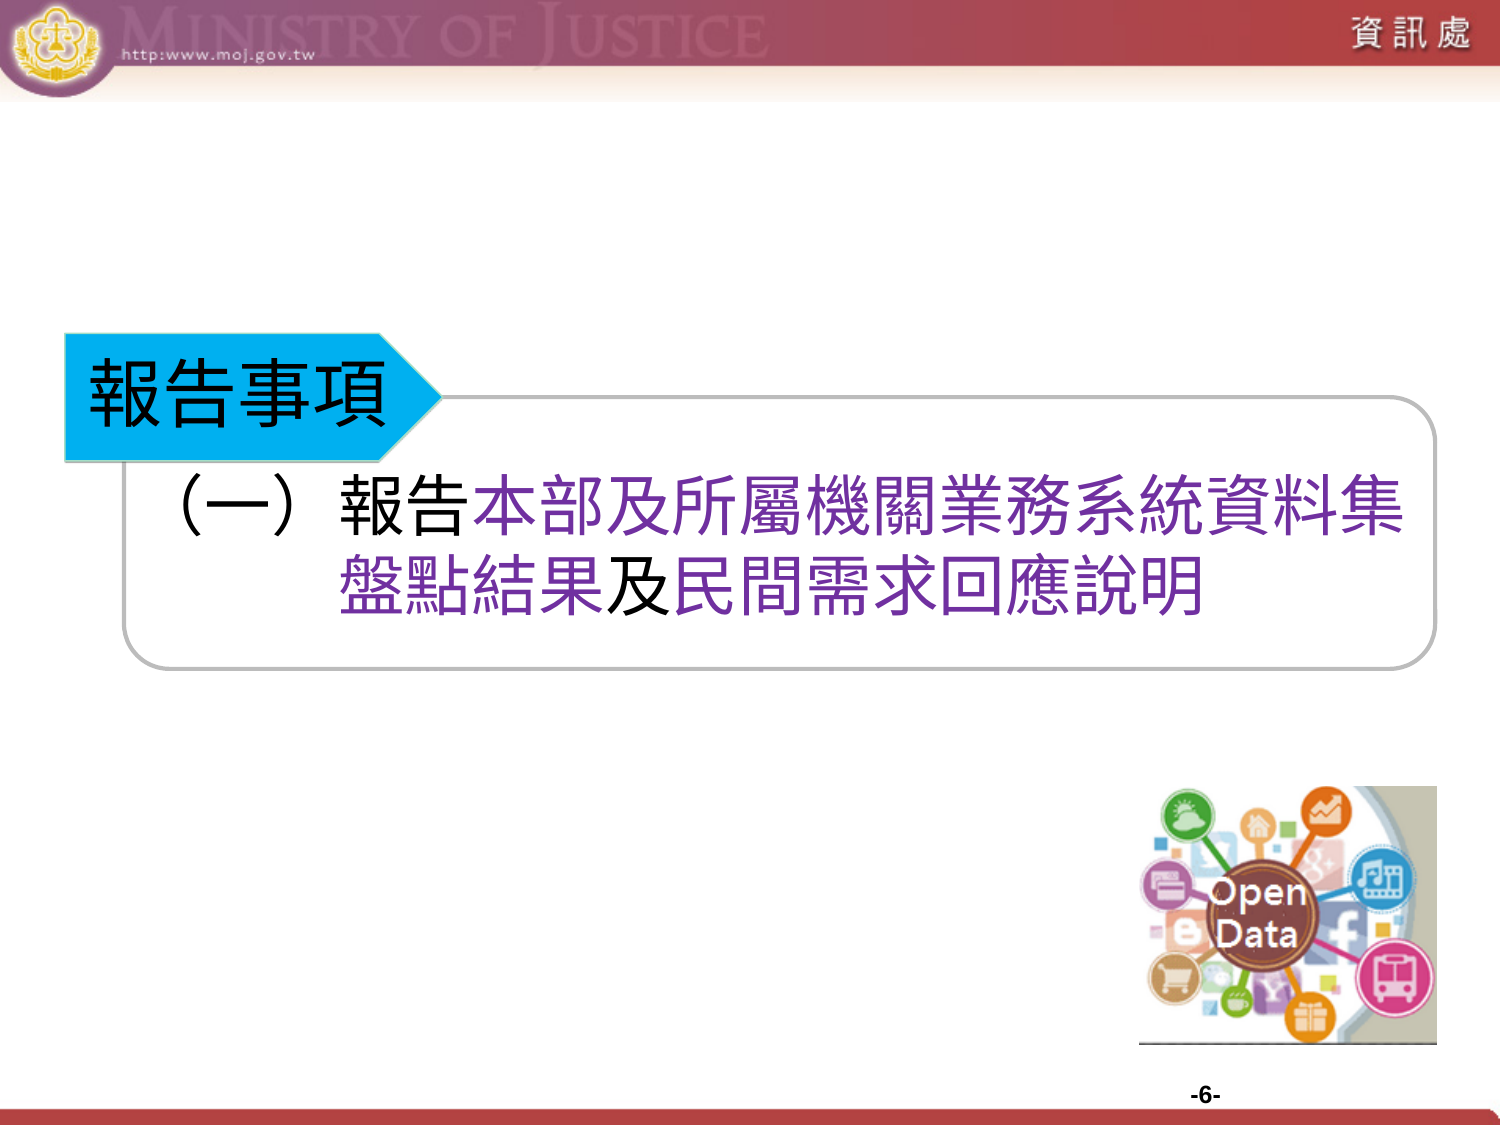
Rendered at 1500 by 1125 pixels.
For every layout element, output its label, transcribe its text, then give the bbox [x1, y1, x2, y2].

text_box （一）報告本部及所屬機關業務系統資料集 盤點結果及民間需求回應說明 [122, 456, 1433, 633]
text_box [125, 397, 1436, 669]
text_box 報告事項 [64, 333, 443, 461]
picture [1139, 786, 1437, 1045]
text_box -6- [1175, 1070, 1488, 1109]
title [1, 680, 1484, 1059]
